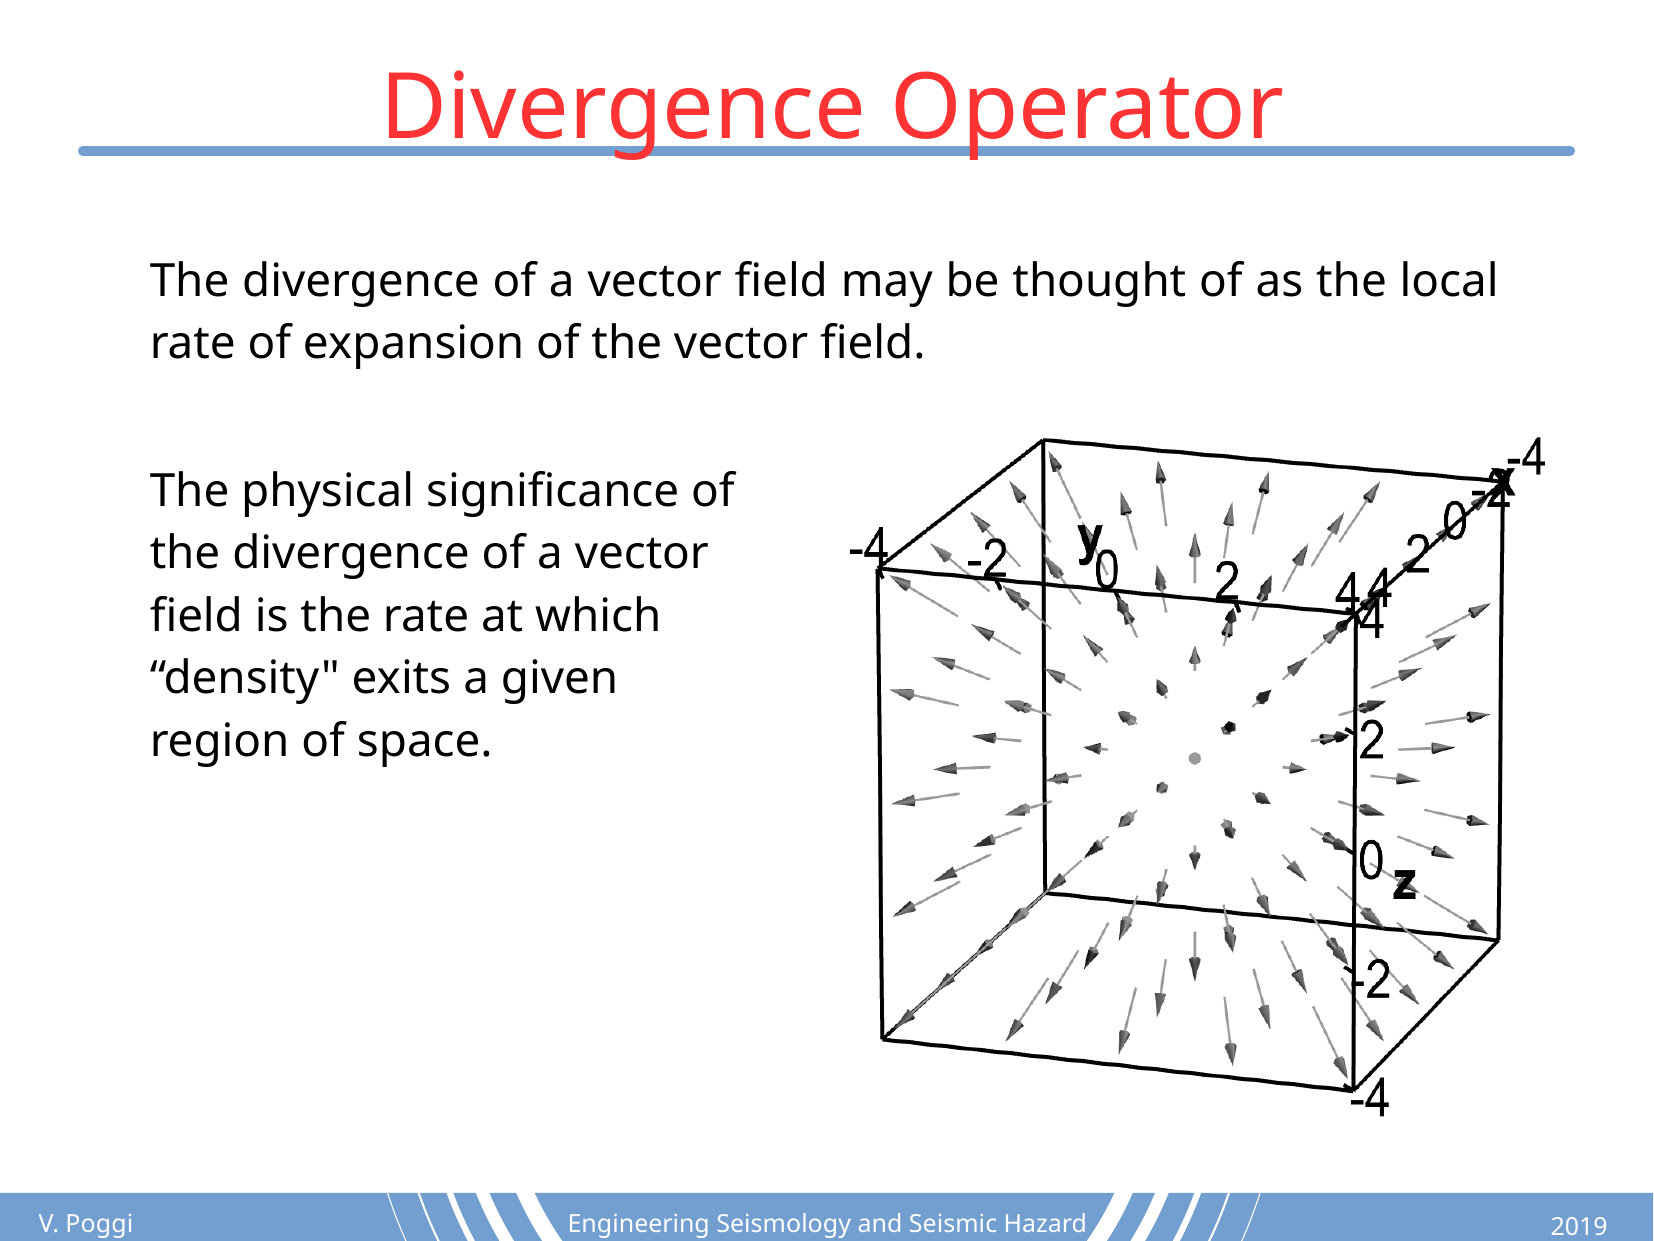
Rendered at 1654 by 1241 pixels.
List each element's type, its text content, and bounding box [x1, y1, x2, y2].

picture [795, 361, 1594, 1156]
text_box The physical significance of the divergence of a vector field is the rate at which “density" exits a given region of space. [135, 450, 766, 732]
text_box Divergence Operator [90, 33, 1576, 156]
text_box The divergence of a vector field may be thought of as the local rate of expansion of the vector field. [135, 240, 1516, 362]
